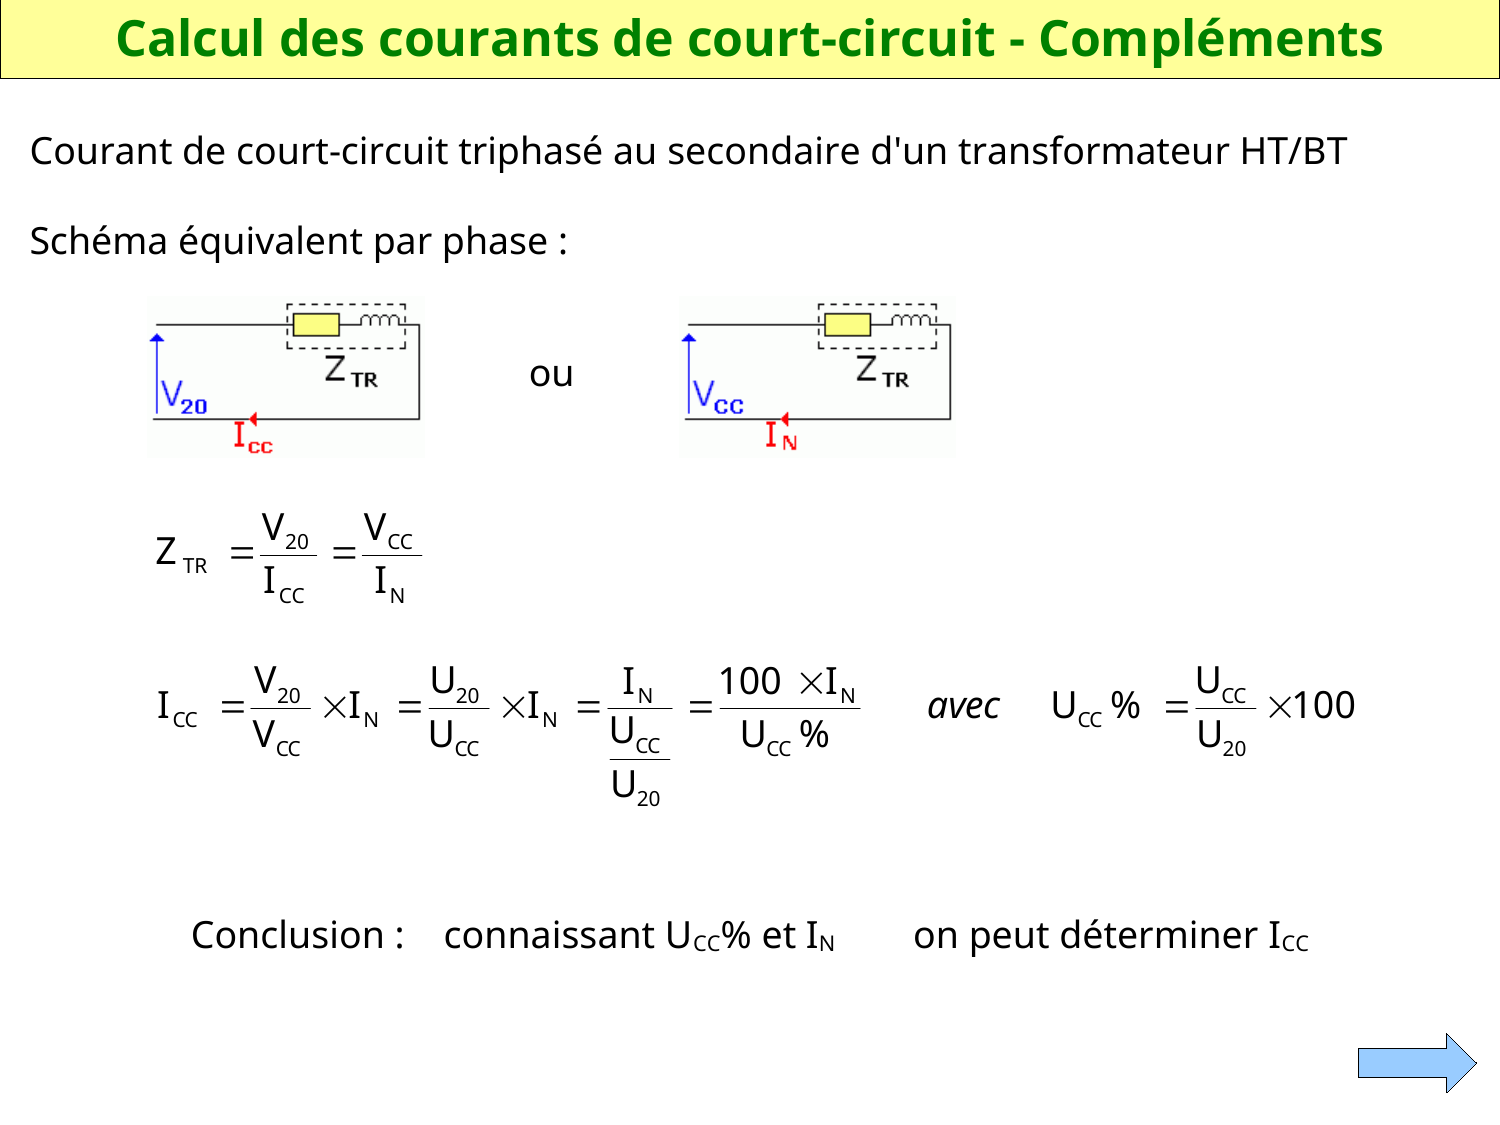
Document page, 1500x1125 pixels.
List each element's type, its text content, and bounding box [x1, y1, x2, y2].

text_box Schéma équivalent par phase : [14, 206, 1477, 274]
text_box [1358, 1033, 1477, 1093]
text_box Courant de court-circuit triphasé au secondaire d'un transformateur HT/BT [14, 116, 1477, 184]
picture [147, 296, 425, 458]
text_box ou [513, 339, 606, 400]
text_box Calcul des courants de court-circuit - Compléments [0, 0, 1500, 79]
chart [141, 660, 1367, 813]
picture [679, 296, 956, 458]
text_box Conclusion : connaissant UCC% et IN on peut déterminer ICC [11, 900, 1489, 967]
chart [153, 506, 427, 609]
